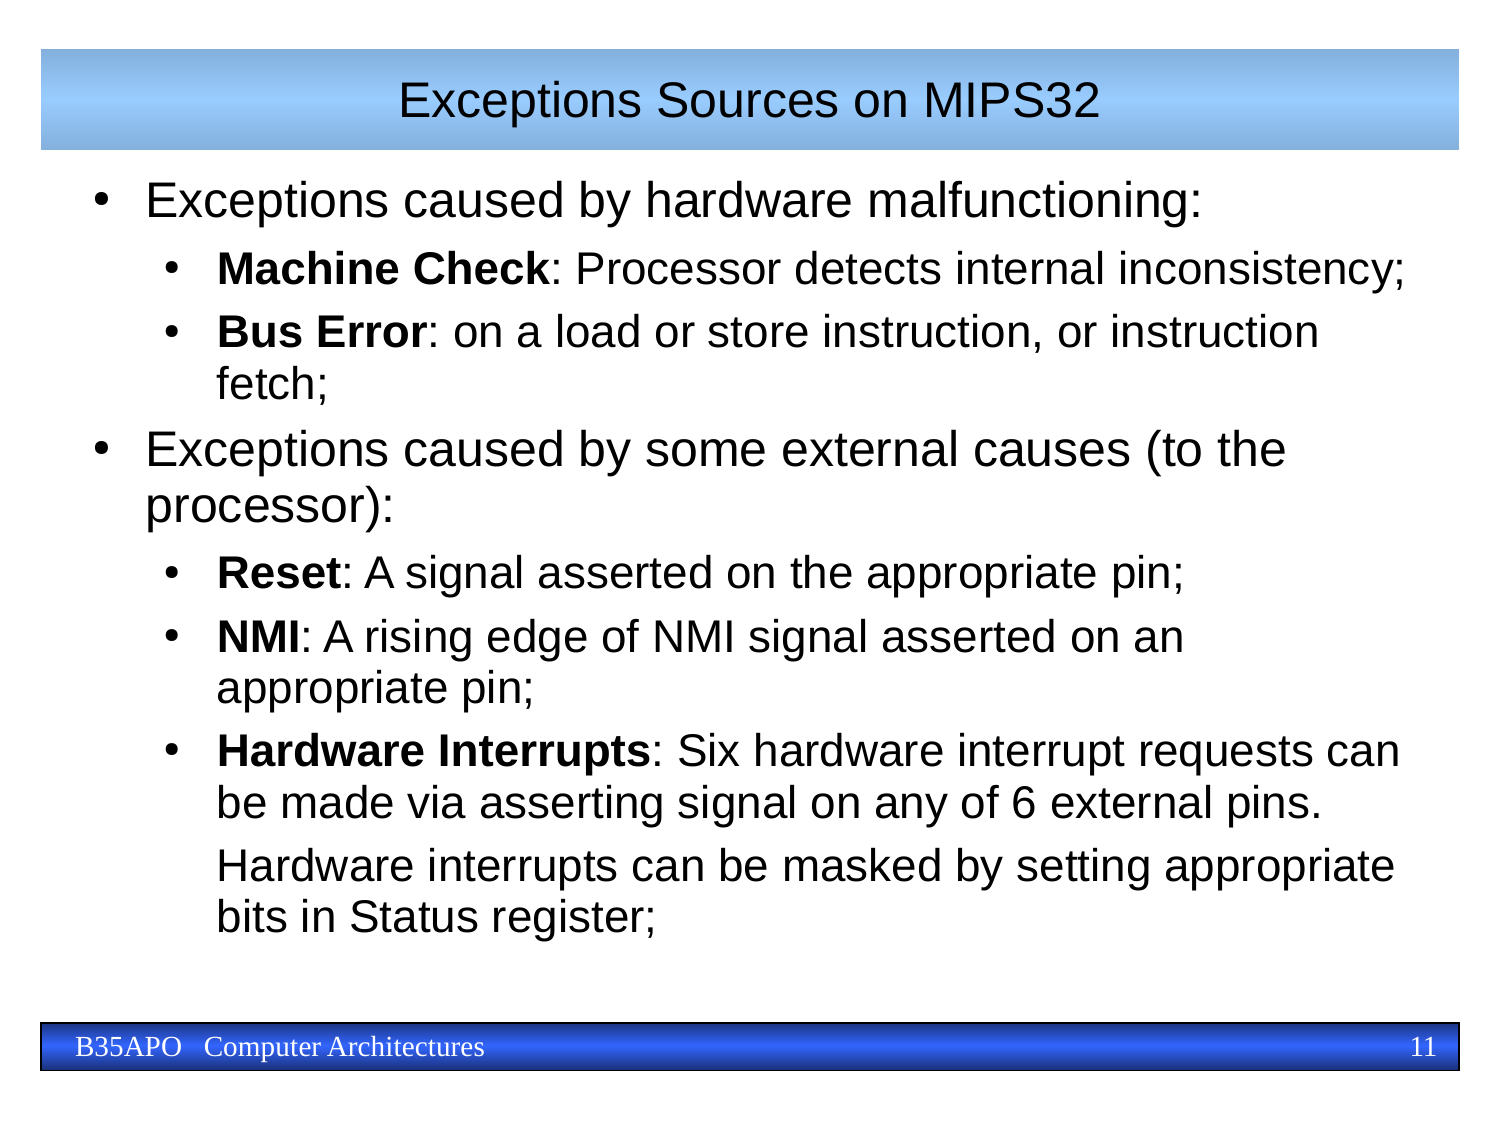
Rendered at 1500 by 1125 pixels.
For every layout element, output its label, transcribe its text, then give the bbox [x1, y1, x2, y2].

list Exceptions caused by hardware malfunctioning: Machine Check: Processor detects internal inconsistency; Bus Error: on a load or store instruction, or instruction fetch; Exceptions caused by some external causes (to the processor): Reset: A signal asserted on the appropriate pin; NMI: A rising edge of NMI signal asserted on an appropriate pin; Hardware Interrupts: Six hardware interrupt requests can be made via asserting signal on any of 6 external pins. Hardware interrupts can be masked by setting appropriate bits in Status register; [75, 172, 1426, 1013]
title Exceptions Sources on MIPS32 [41, 49, 1459, 150]
